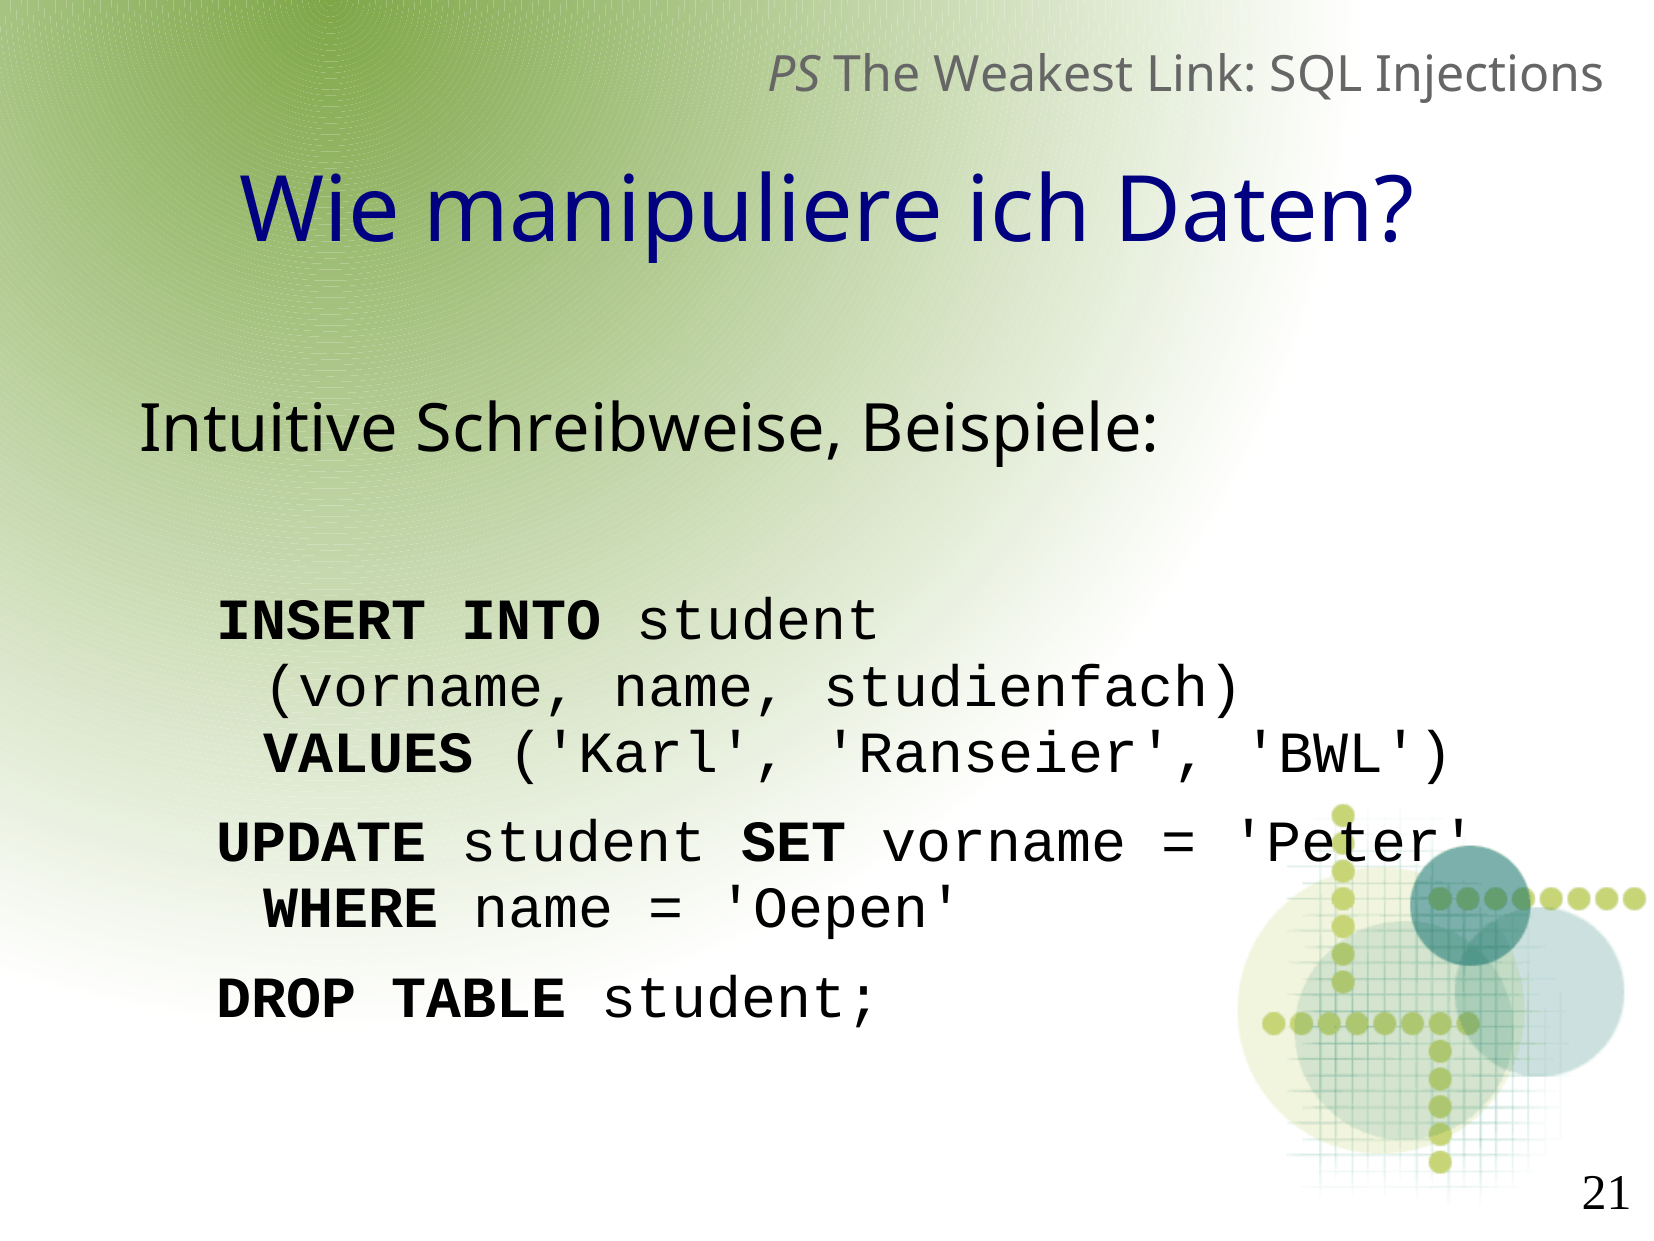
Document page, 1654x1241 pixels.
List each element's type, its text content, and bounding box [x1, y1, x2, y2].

title Wie manipuliere ich Daten? [121, 102, 1534, 311]
list Intuitive Schreibweise, Beispiele: INSERT INTO student (vorname, name, studienfach) VALUES ('Karl', 'Ranseier', 'BWL') UPDATE student SET vorname = 'Peter' WHERE name = 'Oepen' DROP TABLE student; [121, 380, 1534, 1127]
picture [1224, 792, 1654, 1211]
